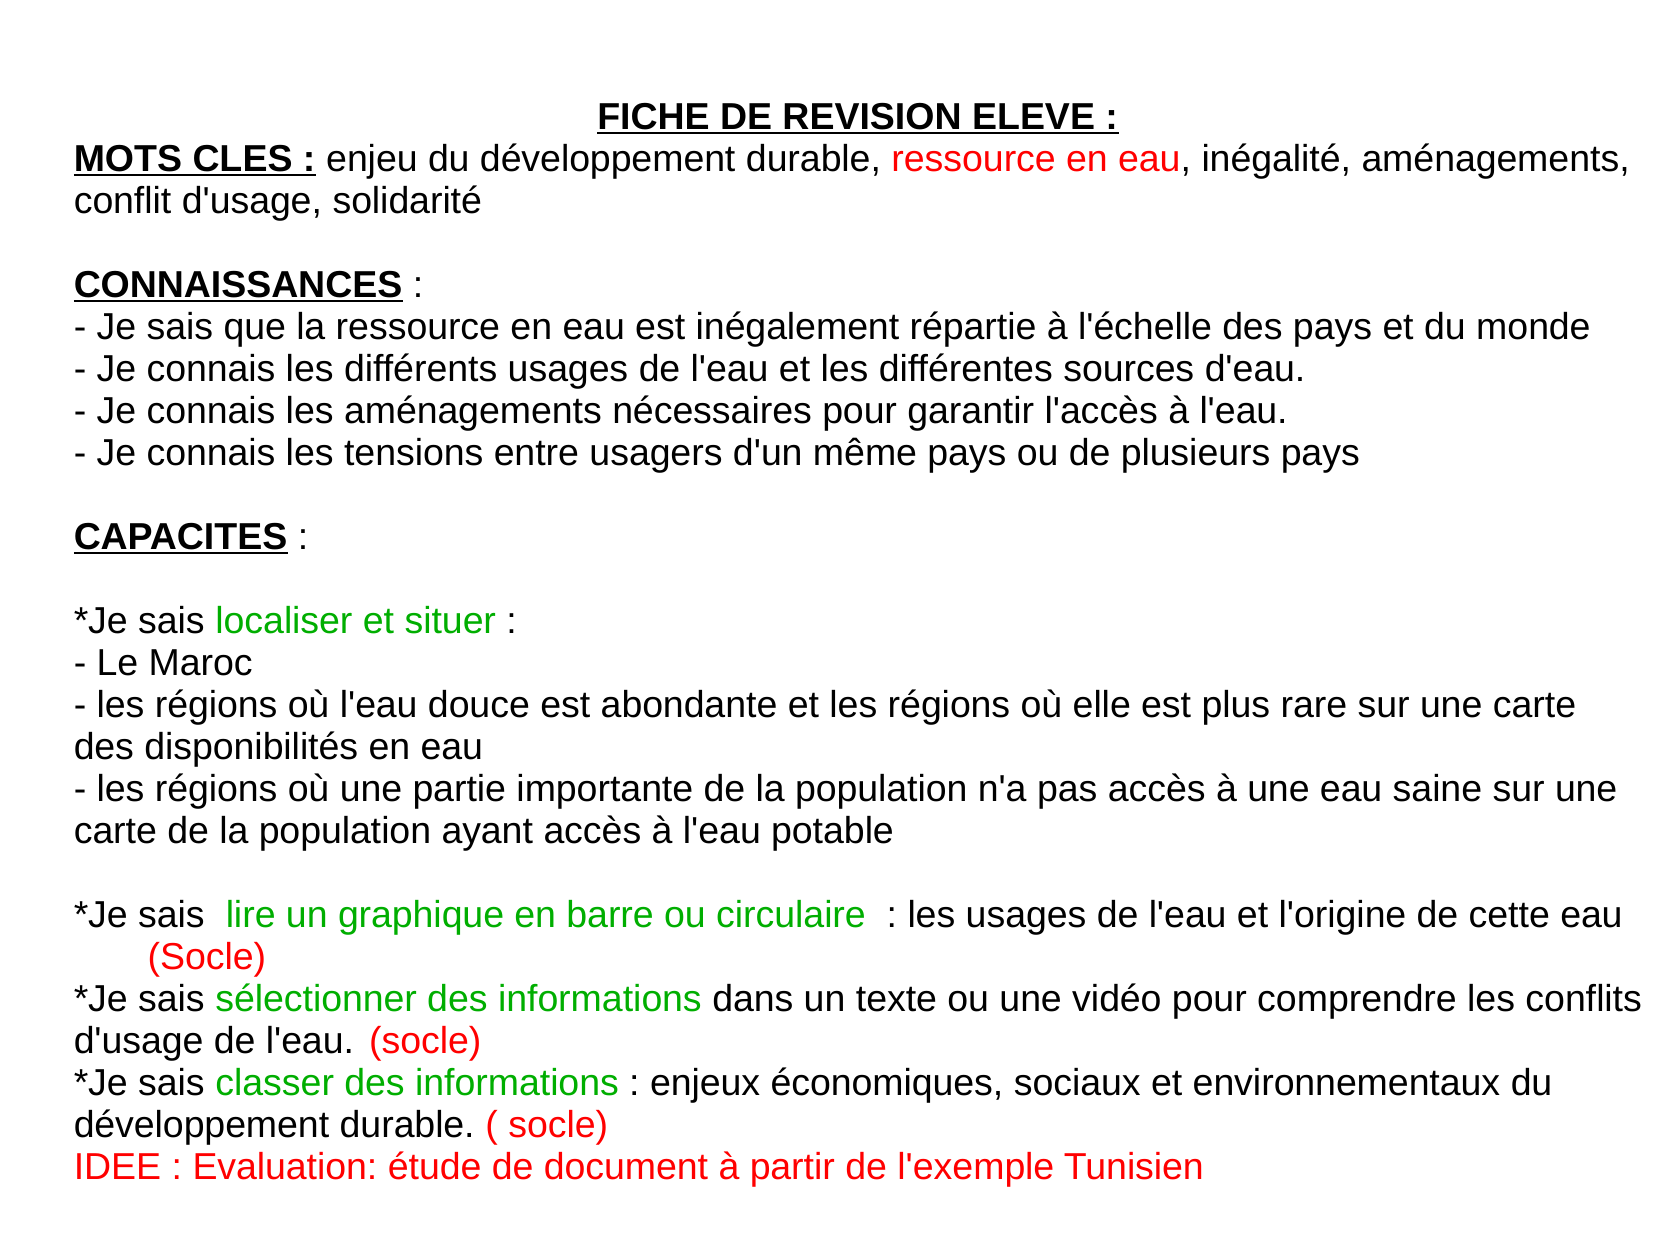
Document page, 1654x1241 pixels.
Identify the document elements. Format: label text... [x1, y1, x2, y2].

text_box FICHE DE REVISION ELEVE : MOTS CLES : enjeu du développement durable, ressource en eau, inégalité, aménagements, conflit d'usage, solidarité CONNAISSANCES : - Je sais que la ressource en eau est inégalement répartie à l'échelle des pays et du monde - Je connais les différents usages de l'eau et les différentes sources d'eau. - Je connais les aménagements nécessaires pour garantir l'accès à l'eau. - Je connais les tensions entre usagers d'un même pays ou de plusieurs pays CAPACITES : *Je sais localiser et situer : - Le Maroc - les régions où l'eau douce est abondante et les régions où elle est plus rare sur une carte des disponibilités en eau - les régions où une partie importante de la population n'a pas accès à une eau saine sur une carte de la population ayant accès à l'eau potable *Je sais lire un graphique en barre ou circulaire : les usages de l'eau et l'origine de cette eau (Socle) *Je sais sélectionner des informations dans un texte ou une vidéo pour comprendre les conflits d'usage de l'eau. (socle) *Je sais classer des informations : enjeux économiques, sociaux et environnementaux du développement durable. ( socle) IDEE : Evaluation: étude de document à partir de l'exemple Tunisien [59, 88, 1654, 1241]
